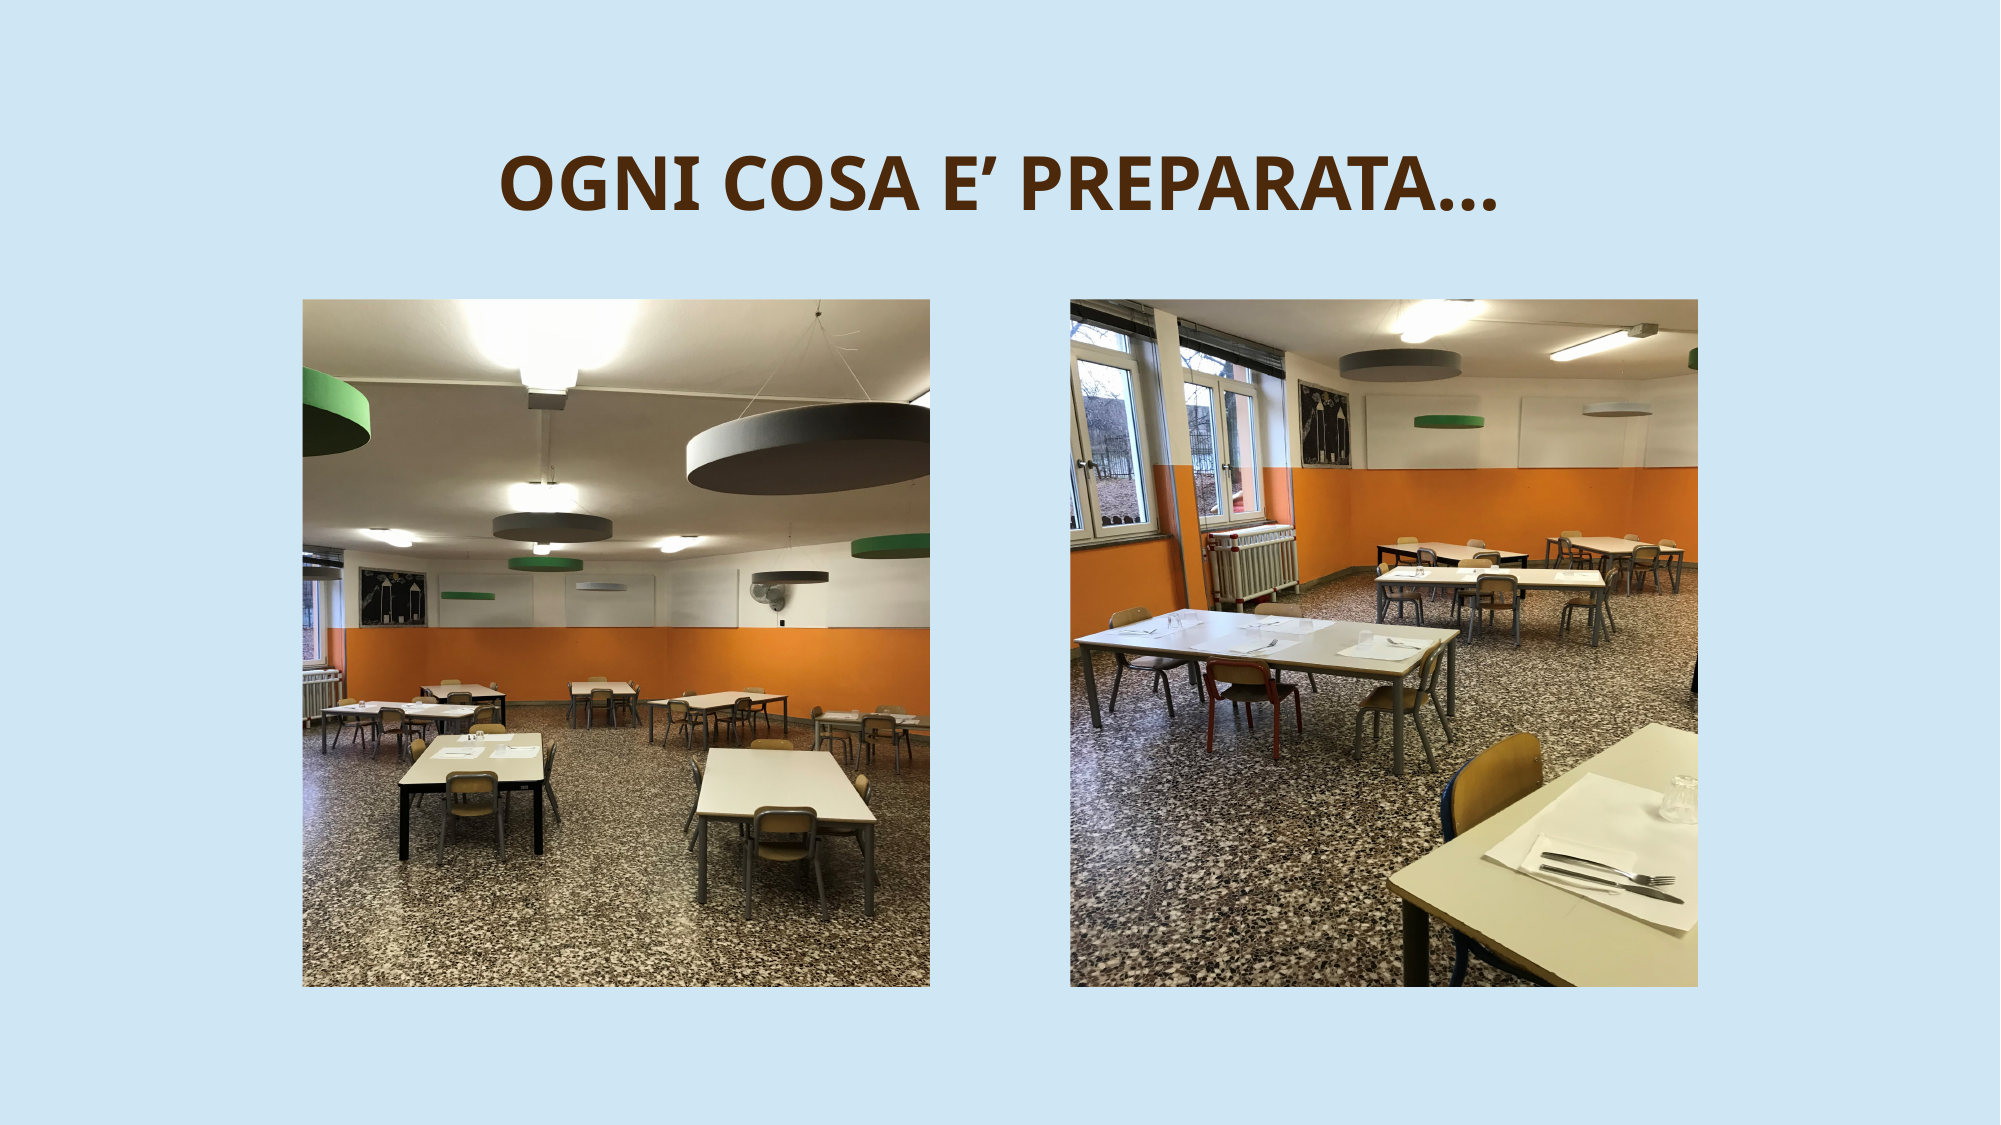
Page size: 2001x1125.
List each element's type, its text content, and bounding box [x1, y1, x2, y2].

picture [302, 299, 930, 987]
picture [1070, 299, 1698, 987]
title OGNI COSA E’ PREPARATA… [174, 138, 1825, 260]
